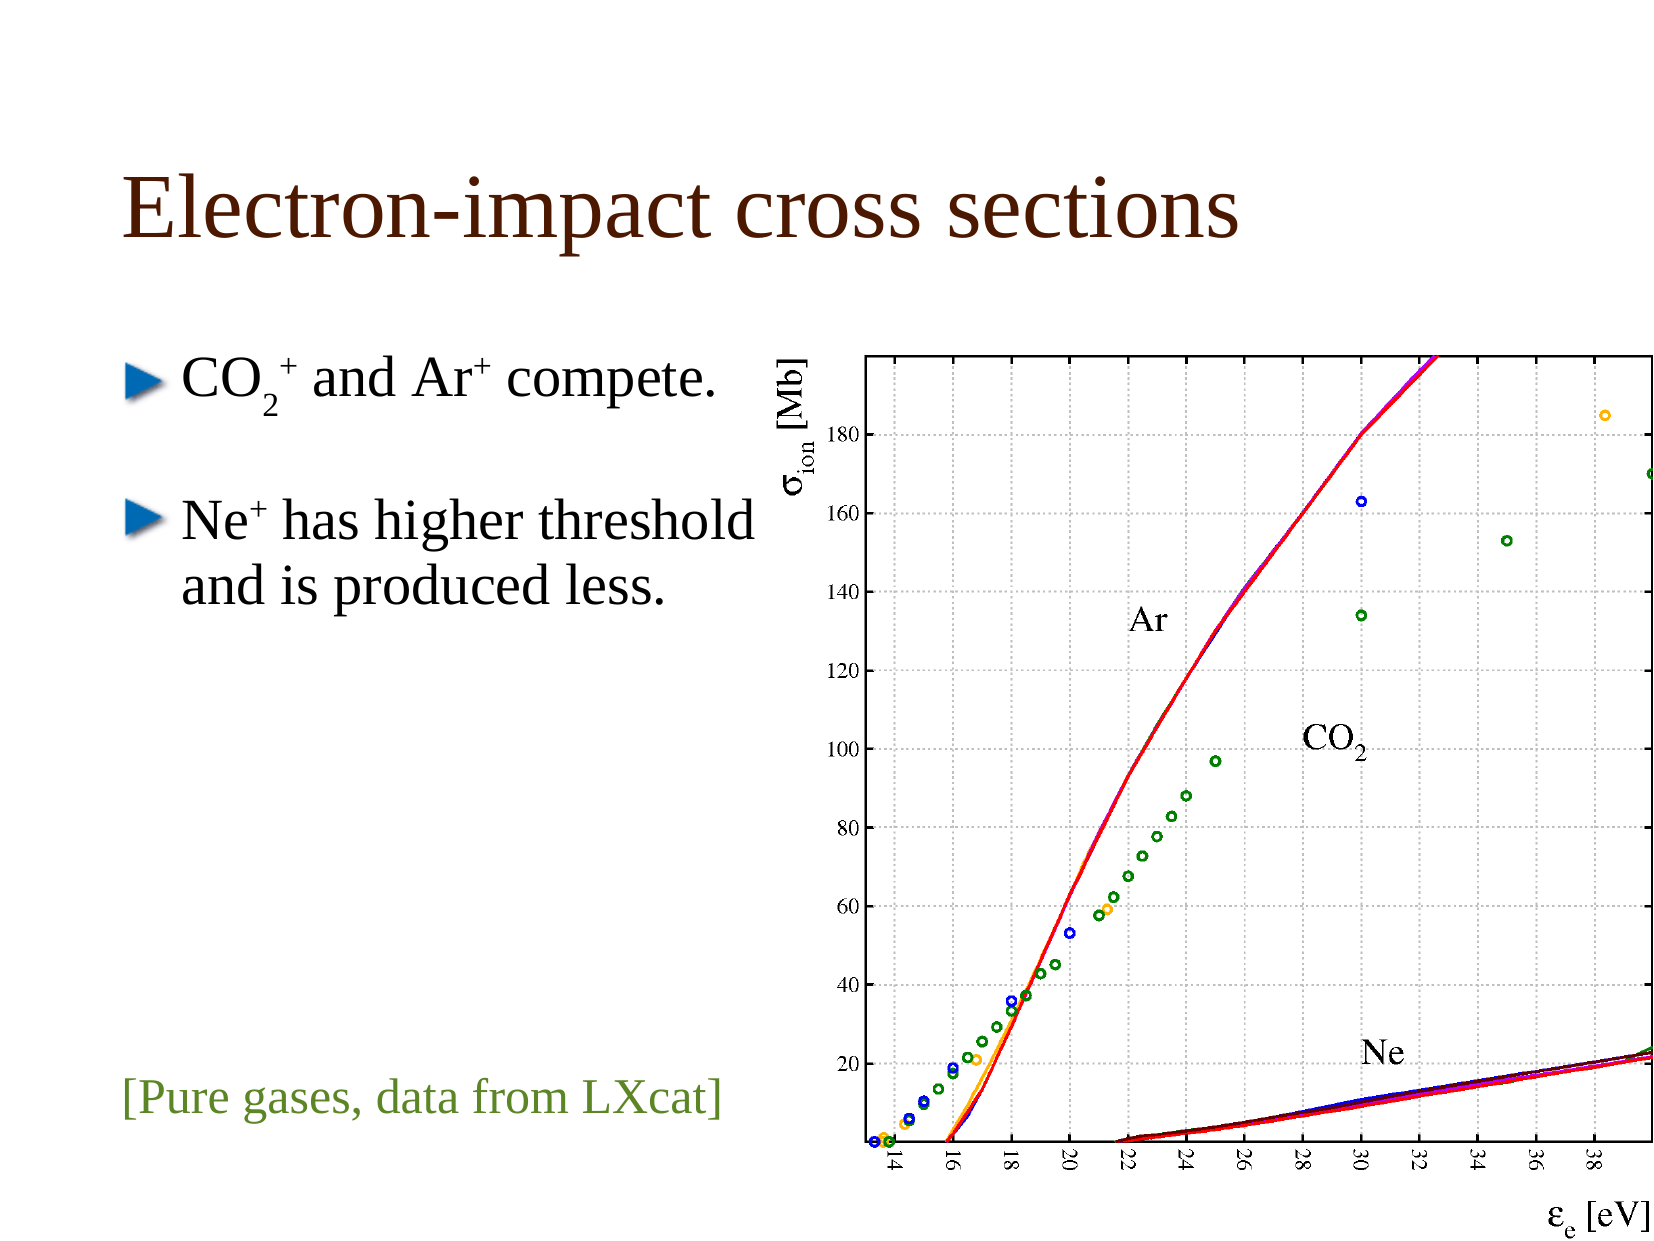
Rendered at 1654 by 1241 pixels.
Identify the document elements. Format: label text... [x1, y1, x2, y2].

title Electron-impact cross sections [121, 102, 1534, 311]
picture [767, 354, 1653, 1240]
list CO2+ and Ar+ compete. Ne+ has higher threshold and is produced less. [Pure gases, data from LXcat] [121, 344, 870, 1194]
